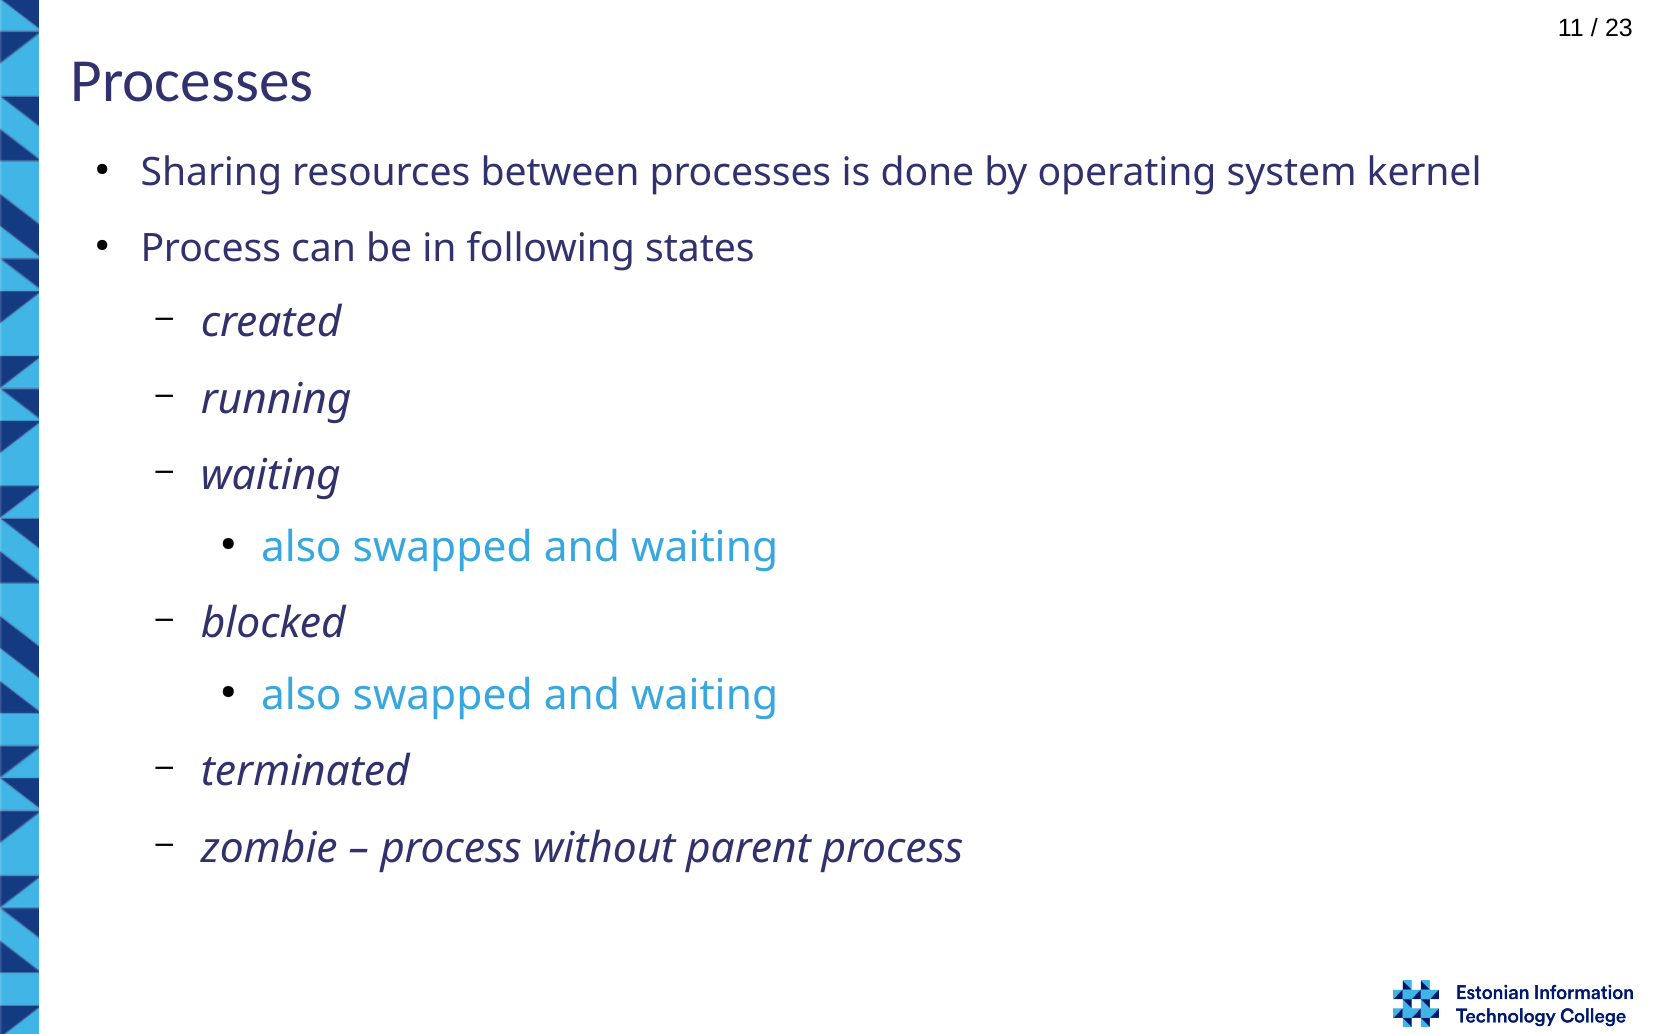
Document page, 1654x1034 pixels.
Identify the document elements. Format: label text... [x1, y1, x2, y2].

title Processes [70, 41, 1630, 130]
list Sharing resources between processes is done by operating system kernel Process can be in following states created running waiting also swapped and waiting blocked also swapped and waiting terminated zombie – process without parent process [80, 143, 1536, 886]
picture [1393, 980, 1633, 1027]
